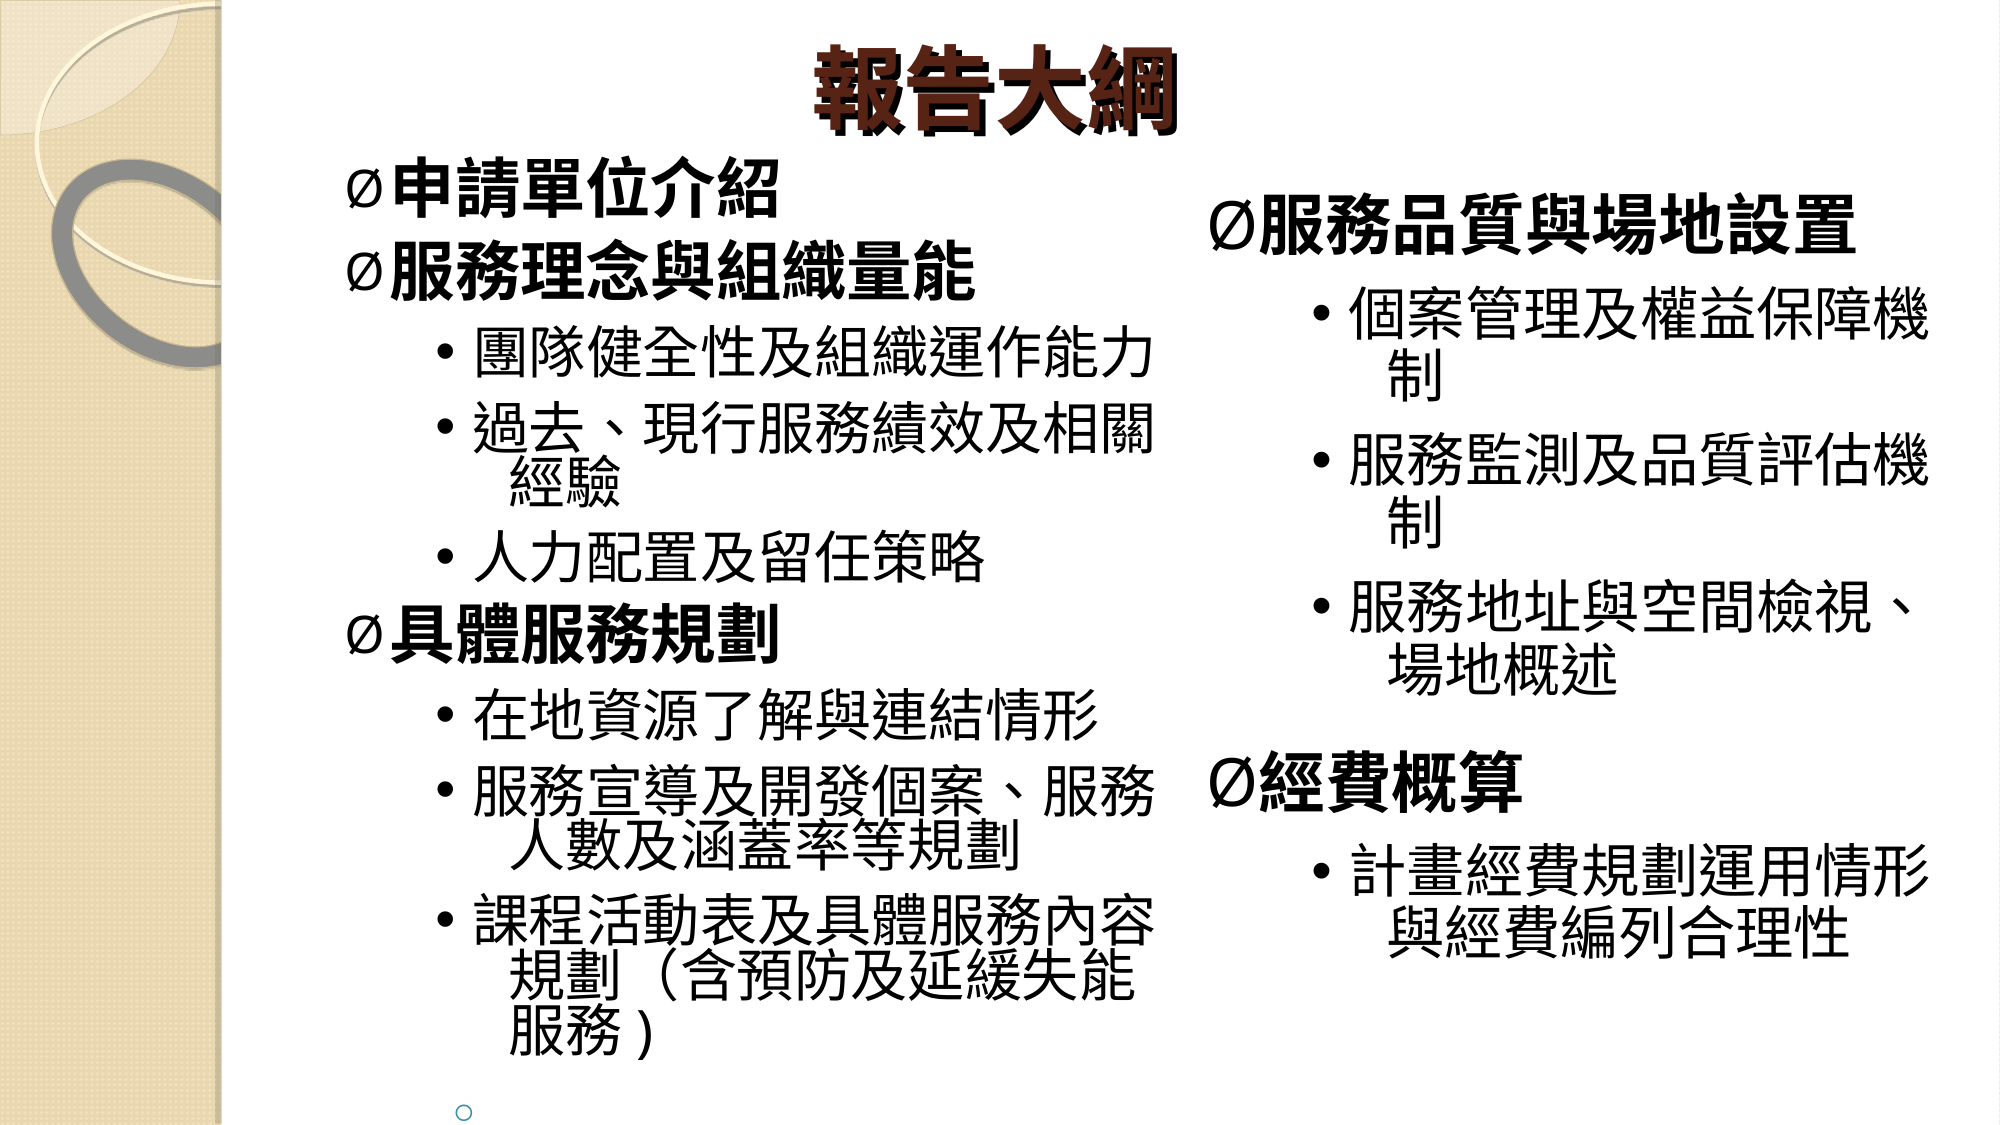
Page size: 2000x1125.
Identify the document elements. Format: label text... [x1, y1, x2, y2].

text_box 服務品質與場地設置 個案管理及權益保障機制 服務監測及品質評估機制 服務地址與空間檢視、場地概述 經費概算 計畫經費規劃運用情形與經費編列合理性 [1176, 184, 1957, 1095]
title 報告大綱 [244, 23, 1745, 138]
list 申請單位介紹 服務理念與組織量能 團隊健全性及組織運作能力 過去、現行服務績效及相關經驗 人力配置及留任策略 具體服務規劃 在地資源了解與連結情形 服務宣導及開發個案、服務人數及涵蓋率等規劃 課程活動表及具體服務內容規劃（含預防及延緩失能服務) [302, 149, 1201, 1071]
